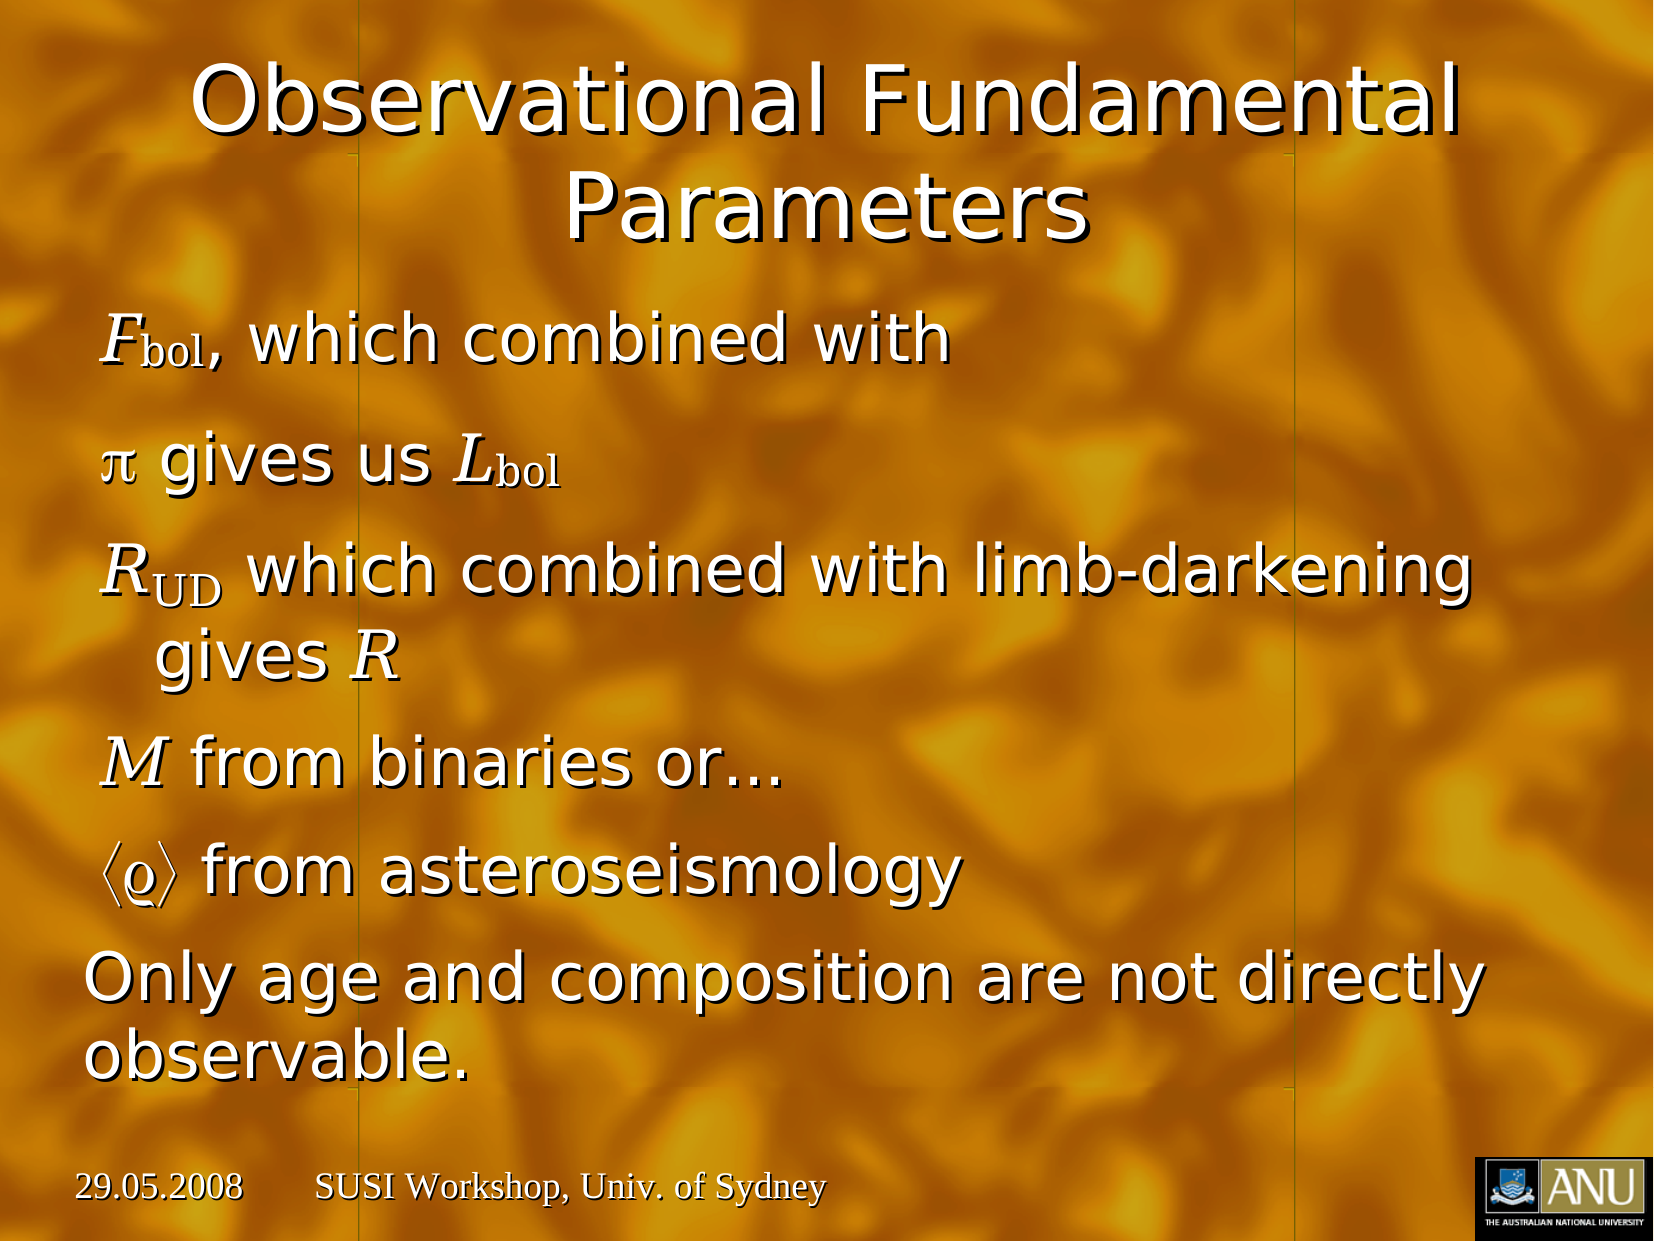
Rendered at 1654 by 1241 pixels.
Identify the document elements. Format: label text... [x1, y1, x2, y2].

picture [0, 0, 1654, 1241]
title Observational Fundamental Parameters [82, 45, 1571, 261]
list Fbol, which combined with  gives us Lbol RUD which combined with limb-darkening gives R M from binaries or... 〈ϱ〉 from asteroseismology Only age and composition are not directly observable. [82, 290, 1571, 1109]
